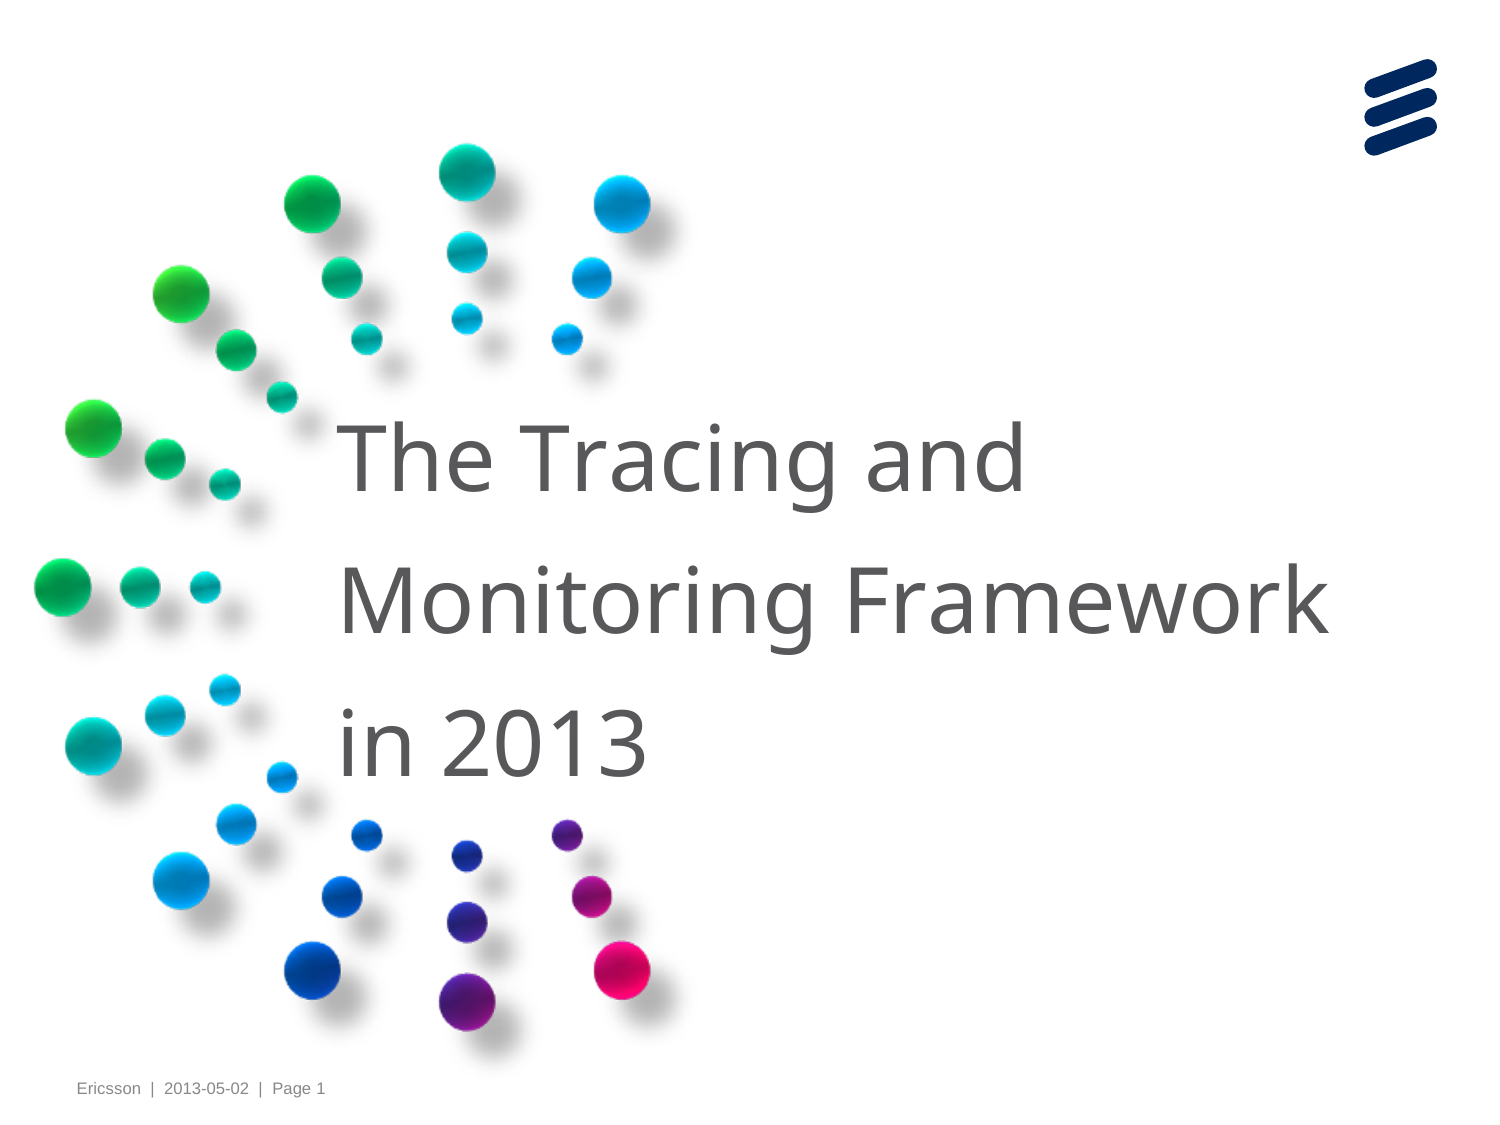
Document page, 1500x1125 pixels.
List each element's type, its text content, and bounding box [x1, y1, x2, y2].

title The Tracing and Monitoring Framework in 2013 [336, 366, 1424, 796]
picture [28, 137, 710, 1093]
